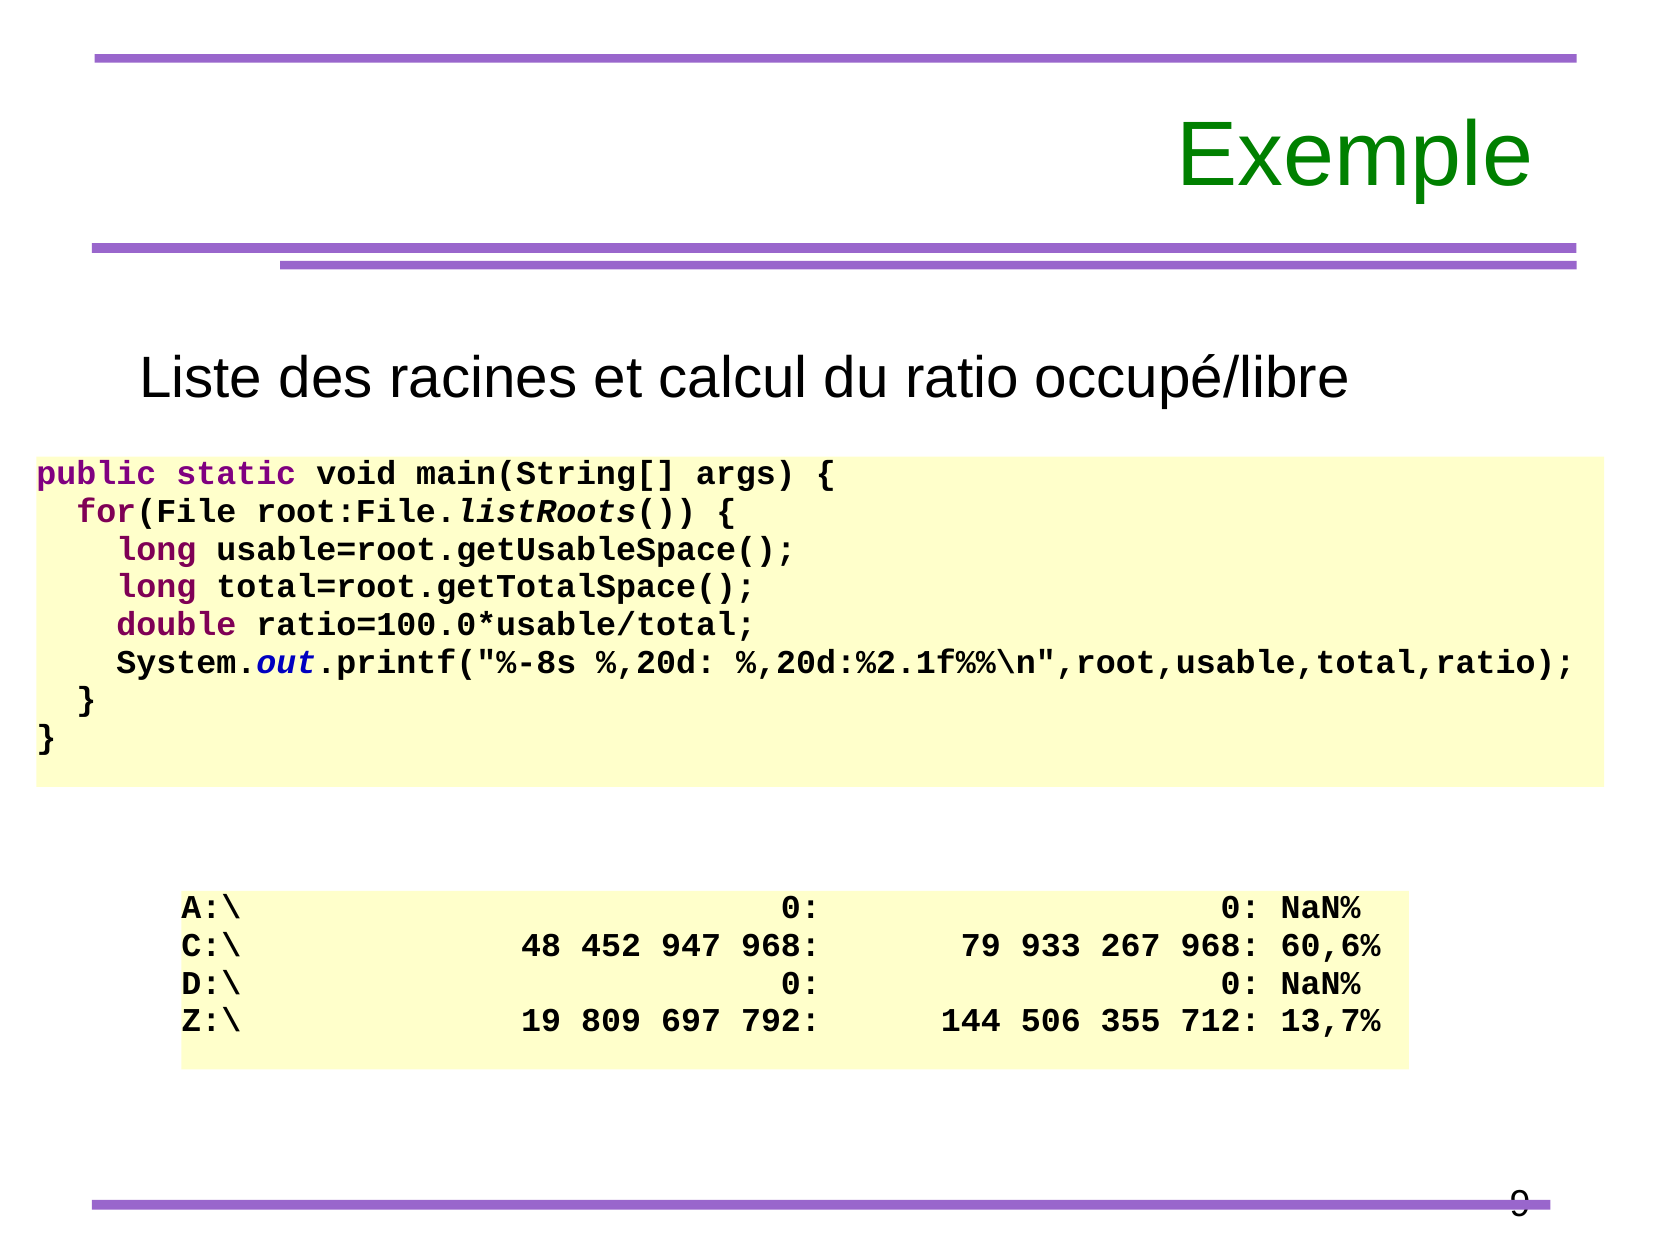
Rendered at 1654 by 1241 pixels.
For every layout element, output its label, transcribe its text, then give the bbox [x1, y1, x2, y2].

text_box A:\ 0: 0: NaN% C:\ 48 452 947 968: 79 933 267 968: 60,6% D:\ 0: 0: NaN% Z:\ 19 809 697 792: 144 506 355 712: 13,7% [181, 890, 1409, 1070]
list Liste des racines et calcul du ratio occupé/libre [121, 344, 1534, 456]
text_box public static void main(String[] args) { for(File root:File.listRoots()) { long usable=root.getUsableSpace(); long total=root.getTotalSpace(); double ratio=100.0*usable/total; System.out.printf("%-8s %,20d: %,20d:%2.1f%%\n",root,usable,total,ratio); } } [36, 456, 1605, 787]
title Exemple [121, 49, 1534, 257]
